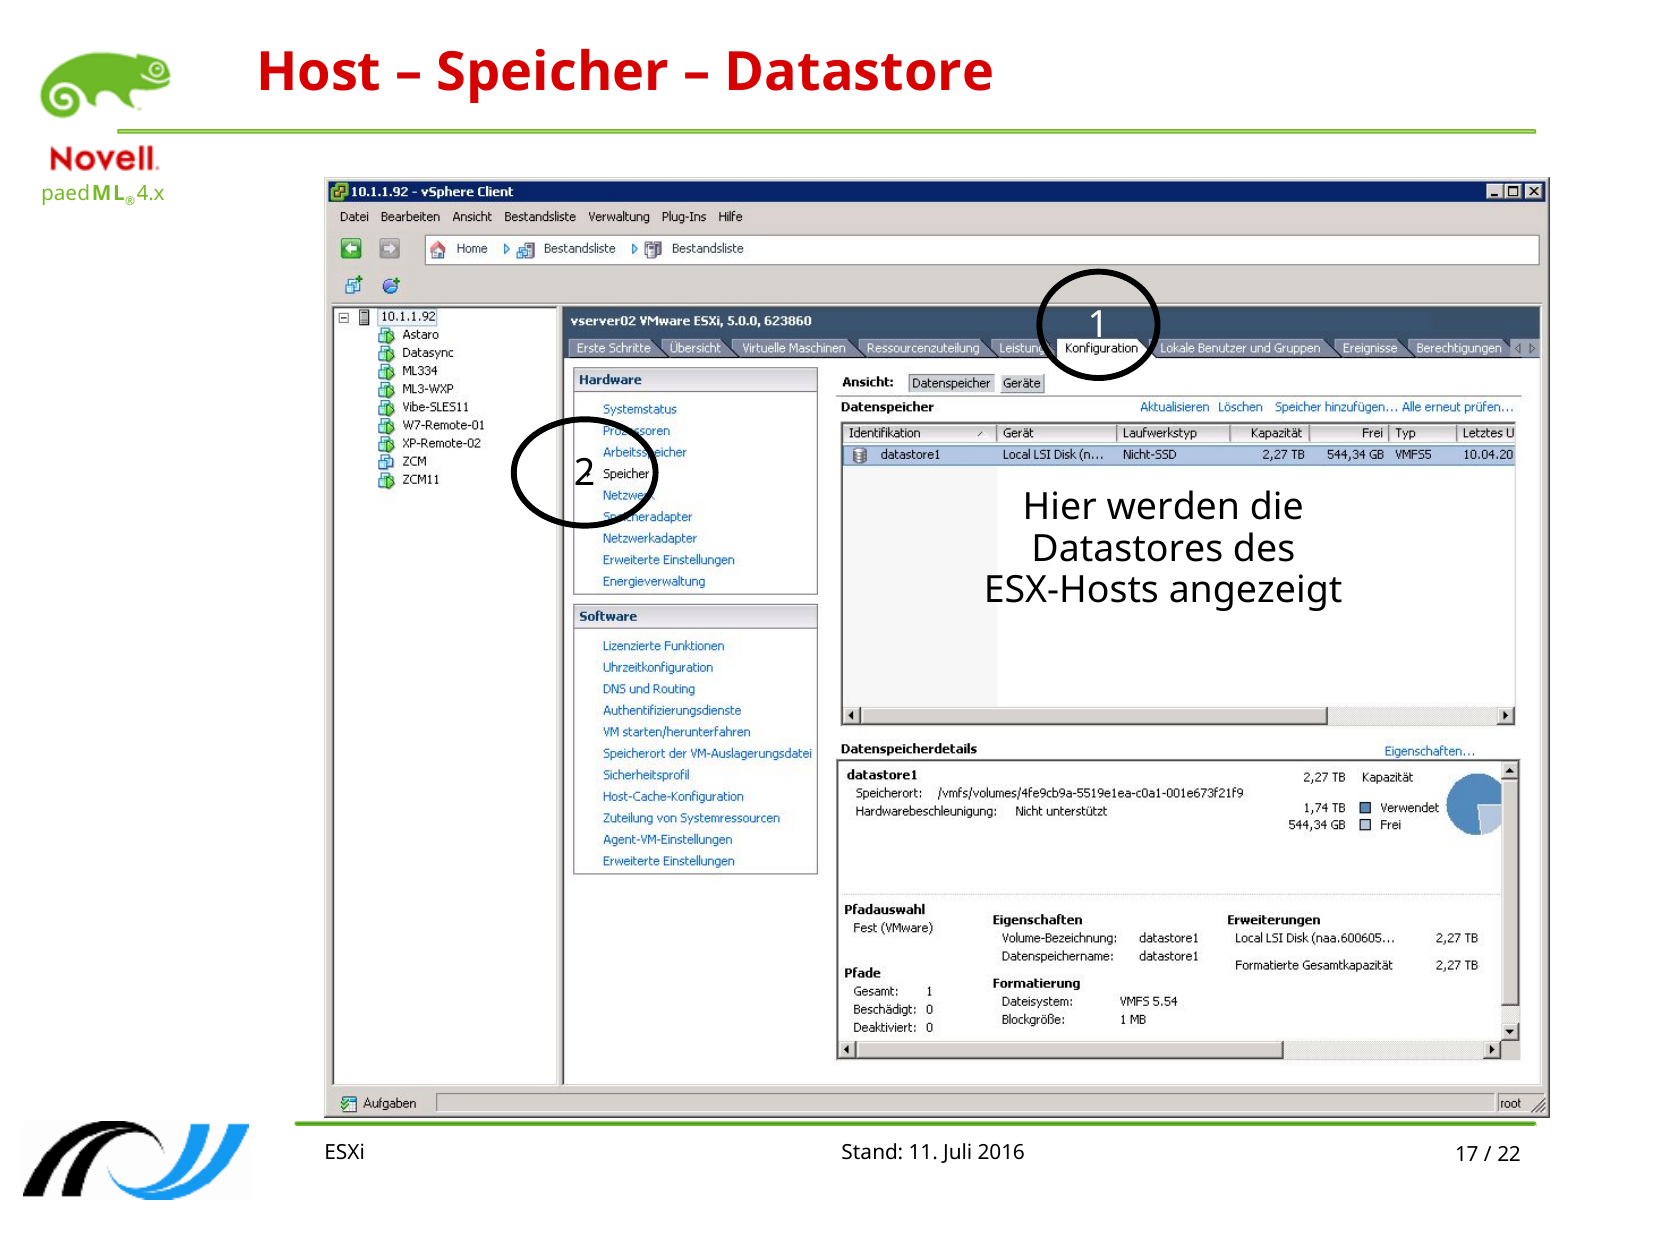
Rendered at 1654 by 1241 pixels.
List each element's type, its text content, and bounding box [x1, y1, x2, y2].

text_box 1 [1039, 271, 1158, 379]
text_box 2 [513, 419, 656, 526]
picture [26, 35, 184, 193]
title Host – Speicher – Datastore [256, 17, 1530, 121]
picture [324, 177, 1550, 1118]
text_box Hier werden die Datastores des ESX-Hosts angezeigt [956, 478, 1371, 622]
picture [23, 1121, 249, 1200]
